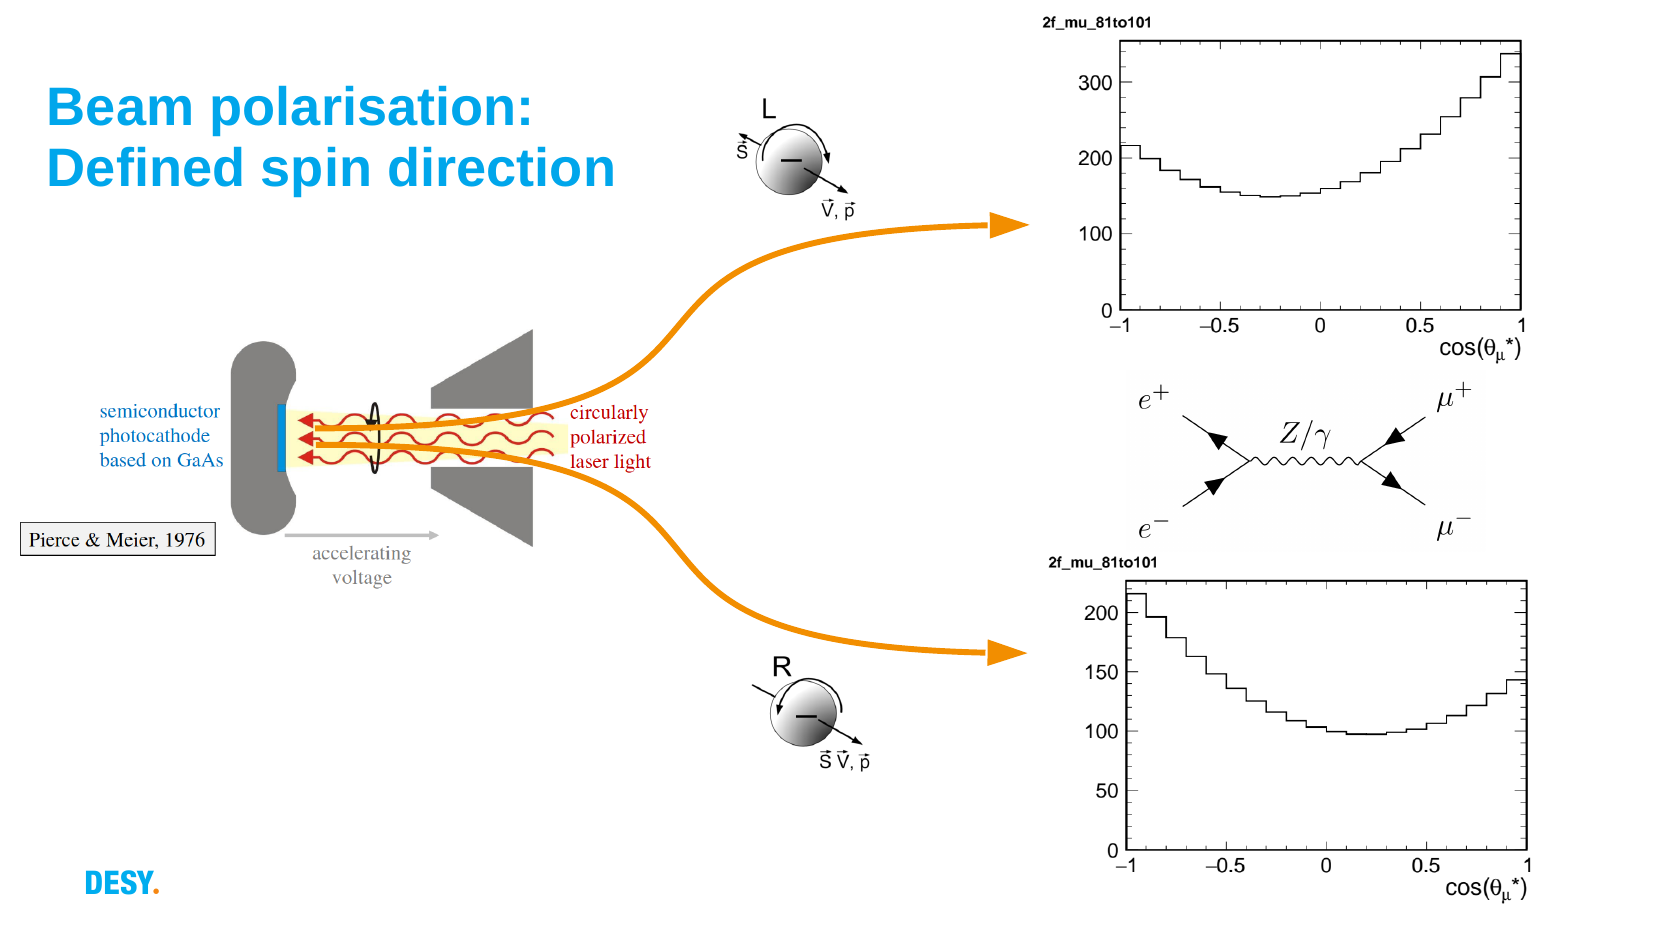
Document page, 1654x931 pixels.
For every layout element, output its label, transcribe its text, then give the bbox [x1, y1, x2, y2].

text_box Beam polarisation: Defined spin direction [32, 69, 646, 271]
picture [736, 89, 856, 224]
picture [751, 653, 871, 780]
text_box – [766, 128, 817, 186]
picture [1029, 11, 1569, 916]
text_box – [781, 684, 832, 742]
picture [10, 321, 661, 601]
